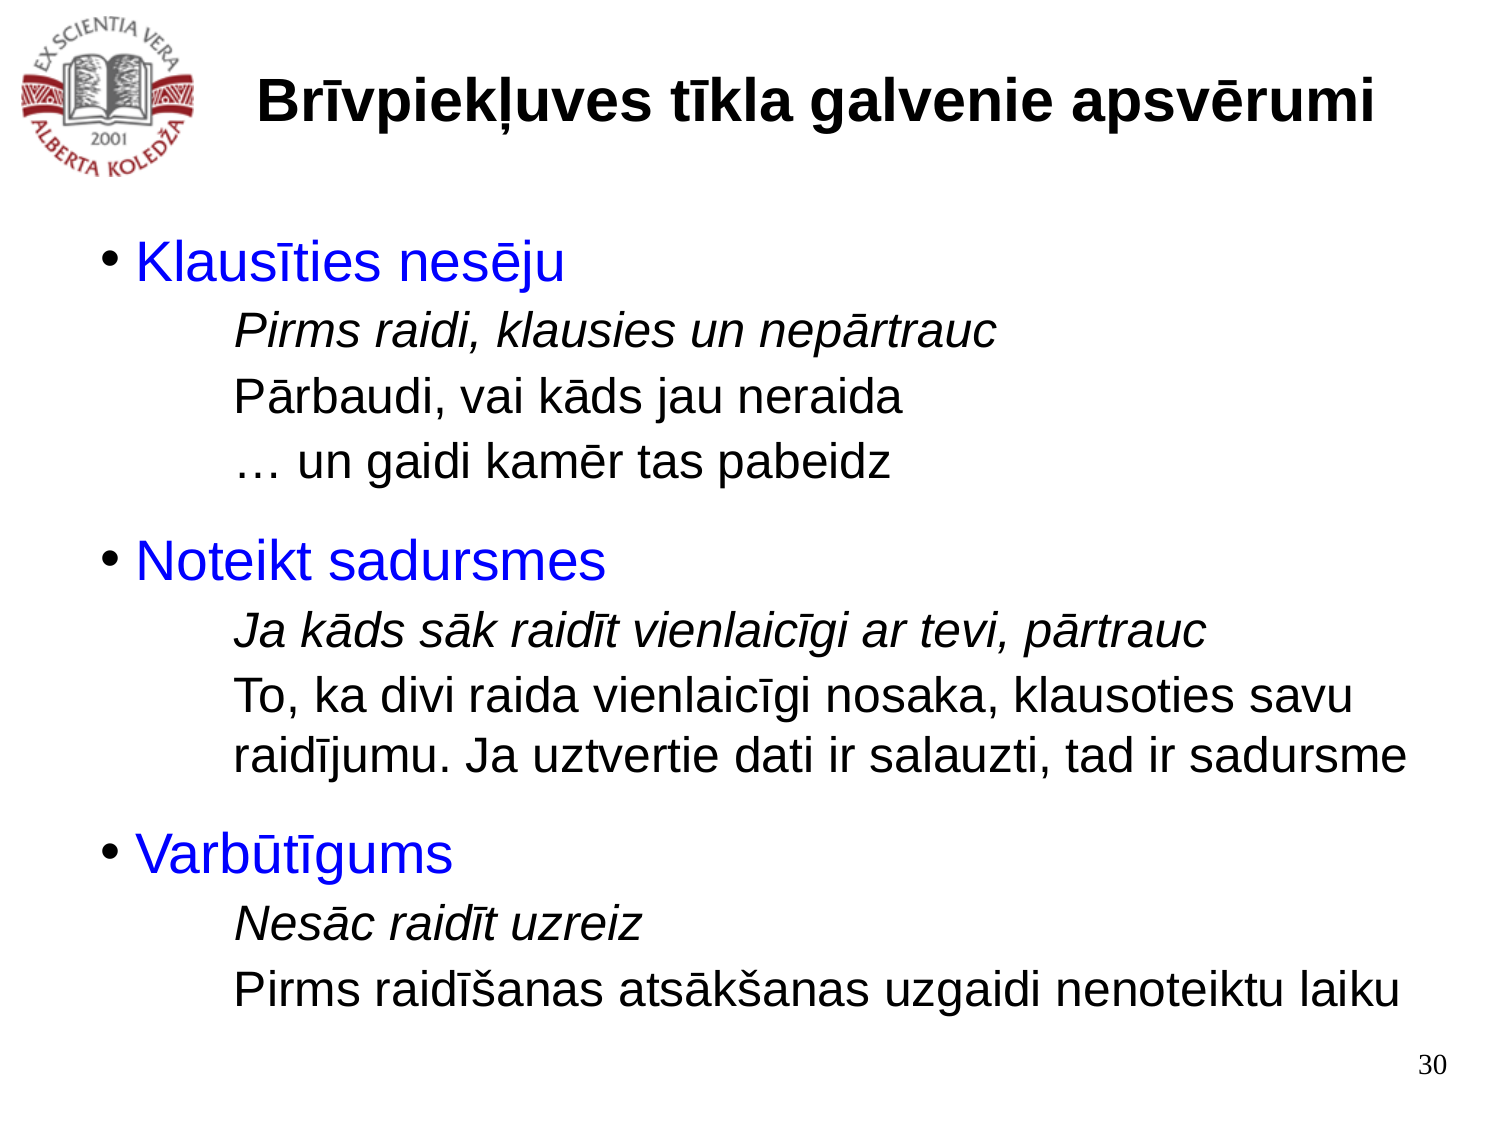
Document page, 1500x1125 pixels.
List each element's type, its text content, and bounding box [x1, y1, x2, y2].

list Klausīties nesēju Pirms raidi, klausies un nepārtrauc Pārbaudi, vai kāds jau neraida … un gaidi kamēr tas pabeidz Noteikt sadursmes Ja kāds sāk raidīt vienlaicīgi ar tevi, pārtrauc To, ka divi raida vienlaicīgi nosaka, klausoties savu raidījumu. Ja uztvertie dati ir salauzti, tad ir sadursme Varbūtīgums Nesāc raidīt uzreiz Pirms raidīšanas atsākšanas uzgaidi nenoteiktu laiku [85, 216, 1436, 1035]
text_box <skaitlis> [1312, 1037, 1463, 1101]
title Brīvpiekļuves tīkla galvenie apsvērumi [187, 44, 1425, 150]
picture [21, 16, 194, 177]
